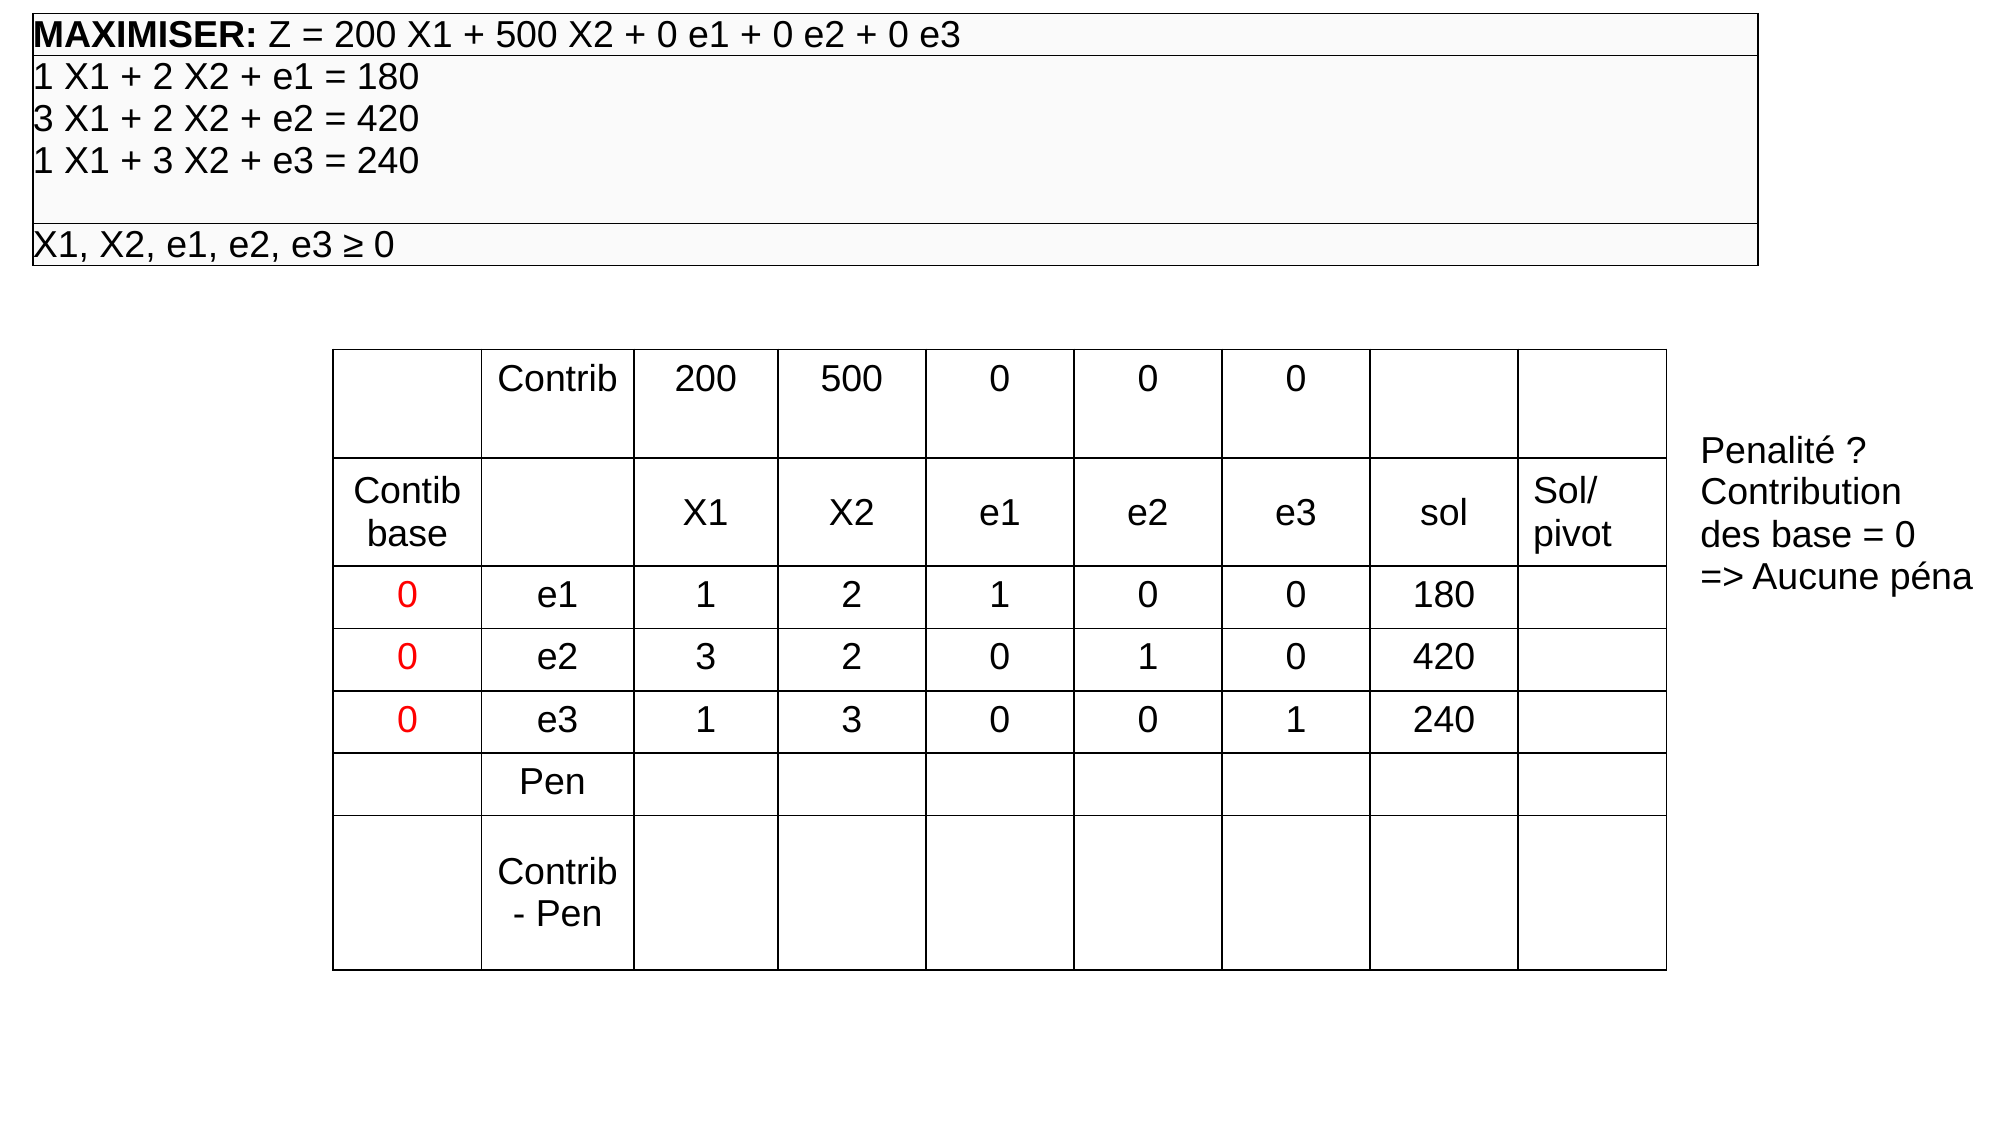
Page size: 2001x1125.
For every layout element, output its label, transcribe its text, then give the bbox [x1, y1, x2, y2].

table_header 0 [927, 350, 1073, 457]
table_cell 420 [1371, 629, 1517, 690]
table_cell 0 [1223, 567, 1369, 628]
table_cell X1 [635, 459, 777, 565]
table_cell 0 [927, 629, 1073, 690]
table_cell [927, 816, 1073, 969]
table_cell 1 [635, 692, 777, 752]
table_cell [1075, 754, 1221, 815]
table_cell 1 [927, 567, 1073, 628]
table_header 200 [635, 350, 777, 457]
table_cell [1519, 816, 1666, 969]
table_header [1519, 350, 1666, 457]
table_cell 1 X1 + 2 X2 + e1 = 180 3 X1 + 2 X2 + e2 = 420 1 X1 + 3 X2 + e3 = 240 [34, 56, 1757, 223]
table_cell Sol/pivot [1519, 459, 1666, 565]
table_cell 180 [1371, 567, 1517, 628]
table_cell [334, 754, 481, 815]
table_header [334, 350, 481, 457]
table_cell [1519, 629, 1666, 690]
table_cell 1 [1223, 692, 1369, 752]
table_cell [635, 754, 777, 815]
table_cell Contib base [334, 459, 481, 565]
table_cell 0 [1223, 629, 1369, 690]
table_cell e2 [1075, 459, 1221, 565]
table_cell 0 [334, 629, 481, 690]
table_cell [779, 754, 925, 815]
table_cell [1223, 816, 1369, 969]
table_cell [1519, 567, 1666, 628]
table_cell Contrib - Pen [482, 816, 633, 969]
table_cell 1 [635, 567, 777, 628]
table_cell 2 [779, 567, 925, 628]
table_cell 1 [1075, 629, 1221, 690]
table_header 500 [779, 350, 925, 457]
table_cell e3 [482, 692, 633, 752]
table_cell 3 [635, 629, 777, 690]
table_cell e1 [482, 567, 633, 628]
table_header [1371, 350, 1517, 457]
table_cell 0 [334, 567, 481, 628]
table_header 0 [1223, 350, 1369, 457]
table_cell e1 [927, 459, 1073, 565]
table_cell 0 [1075, 692, 1221, 752]
table_cell [1223, 754, 1369, 815]
table_cell sol [1371, 459, 1517, 565]
table_cell X2 [779, 459, 925, 565]
table_cell [1519, 754, 1666, 815]
table_cell X1, X2, e1, e2, e3 ≥ 0 [34, 224, 1757, 265]
table_cell [1371, 754, 1517, 815]
table_cell [334, 816, 481, 969]
table_cell Pen [482, 754, 633, 815]
table_cell 3 [779, 692, 925, 752]
table_cell [482, 459, 633, 565]
table_cell [1519, 692, 1666, 752]
table_cell [927, 754, 1073, 815]
table_cell 240 [1371, 692, 1517, 752]
table_cell e2 [482, 629, 633, 690]
table_cell 0 [927, 692, 1073, 752]
table_cell [635, 816, 777, 969]
table_cell [1371, 816, 1517, 969]
table_header MAXIMISER: Z = 200 X1 + 500 X2 + 0 e1 + 0 e2 + 0 e3 [34, 14, 1757, 55]
table_header 0 [1075, 350, 1221, 457]
table_cell [1075, 816, 1221, 969]
table_header Contrib [482, 350, 633, 457]
table_cell 2 [779, 629, 925, 690]
text_box Penalité ? Contribution des base = 0 => Aucune péna [1685, 421, 1988, 605]
table_cell [779, 816, 925, 969]
table_cell e3 [1223, 459, 1369, 565]
table_cell 0 [1075, 567, 1221, 628]
table_cell 0 [334, 692, 481, 752]
